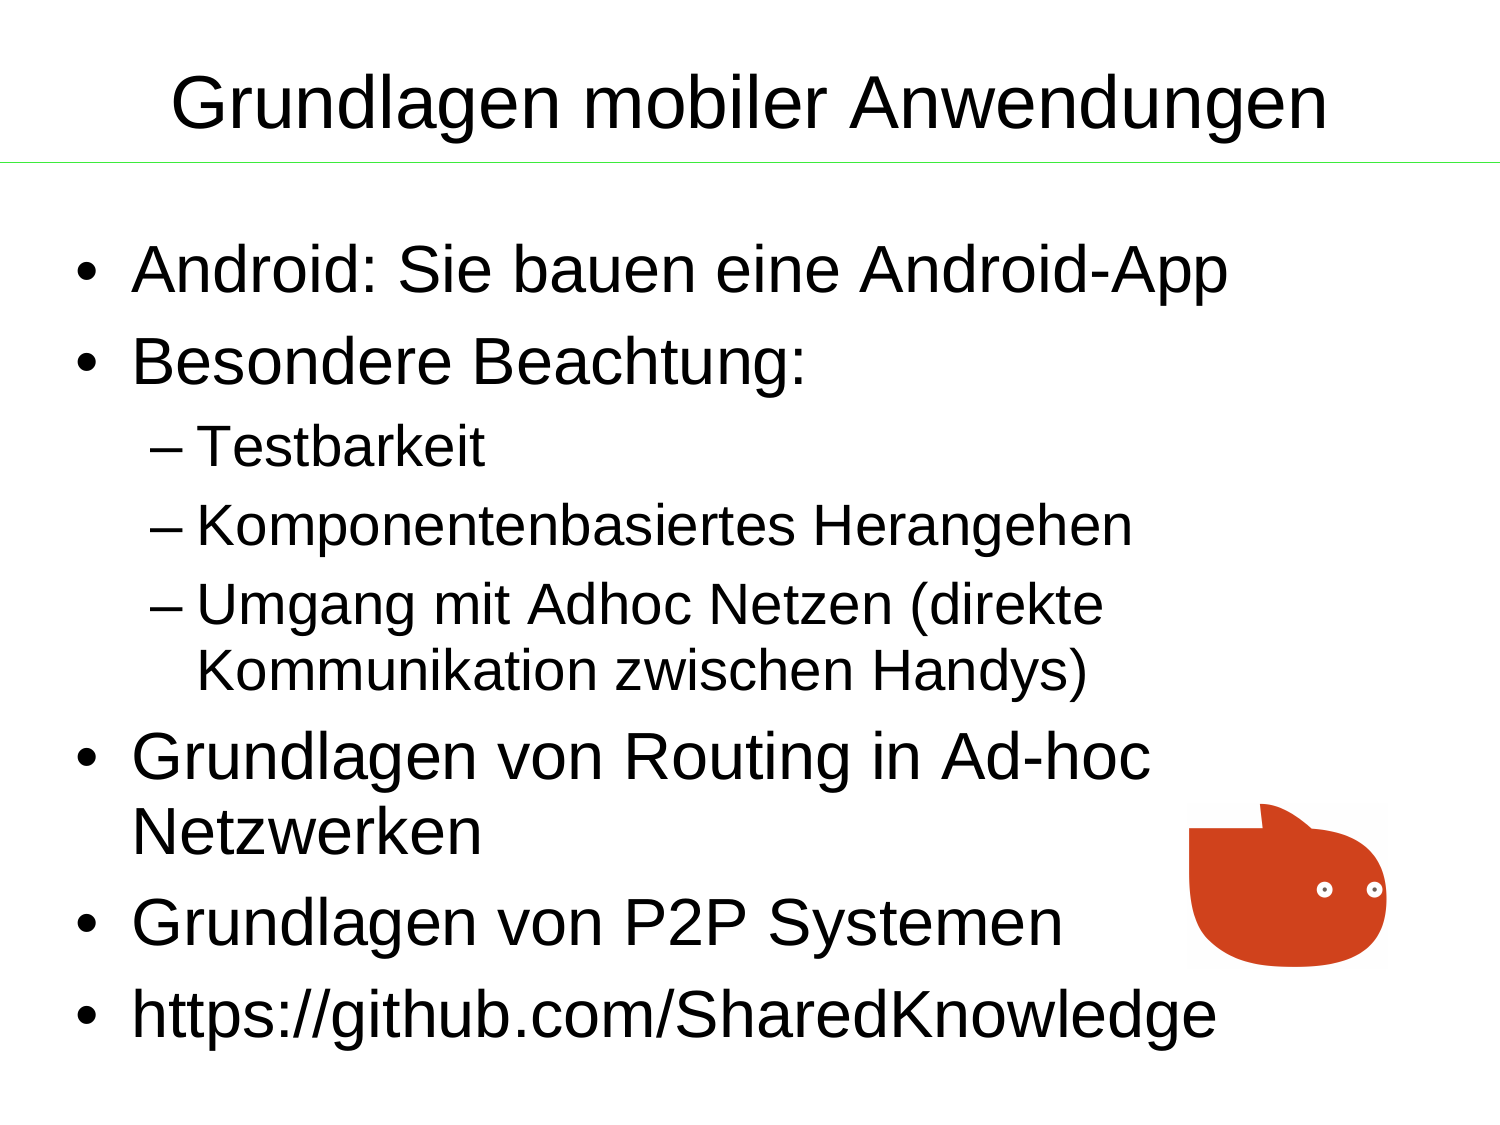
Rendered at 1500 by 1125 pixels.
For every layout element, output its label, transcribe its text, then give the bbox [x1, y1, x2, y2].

list Android: Sie bauen eine Android-App Besondere Beachtung: Testbarkeit Komponentenbasiertes Herangehen Umgang mit Adhoc Netzen (direkte Kommunikation zwischen Handys) Grundlagen von Routing in Ad-hoc Netzwerken Grundlagen von P2P Systemen https://github.com/SharedKnowledge [75, 232, 1426, 1068]
picture [1187, 803, 1388, 969]
title Grundlagen mobiler Anwendungen [75, 49, 1426, 156]
